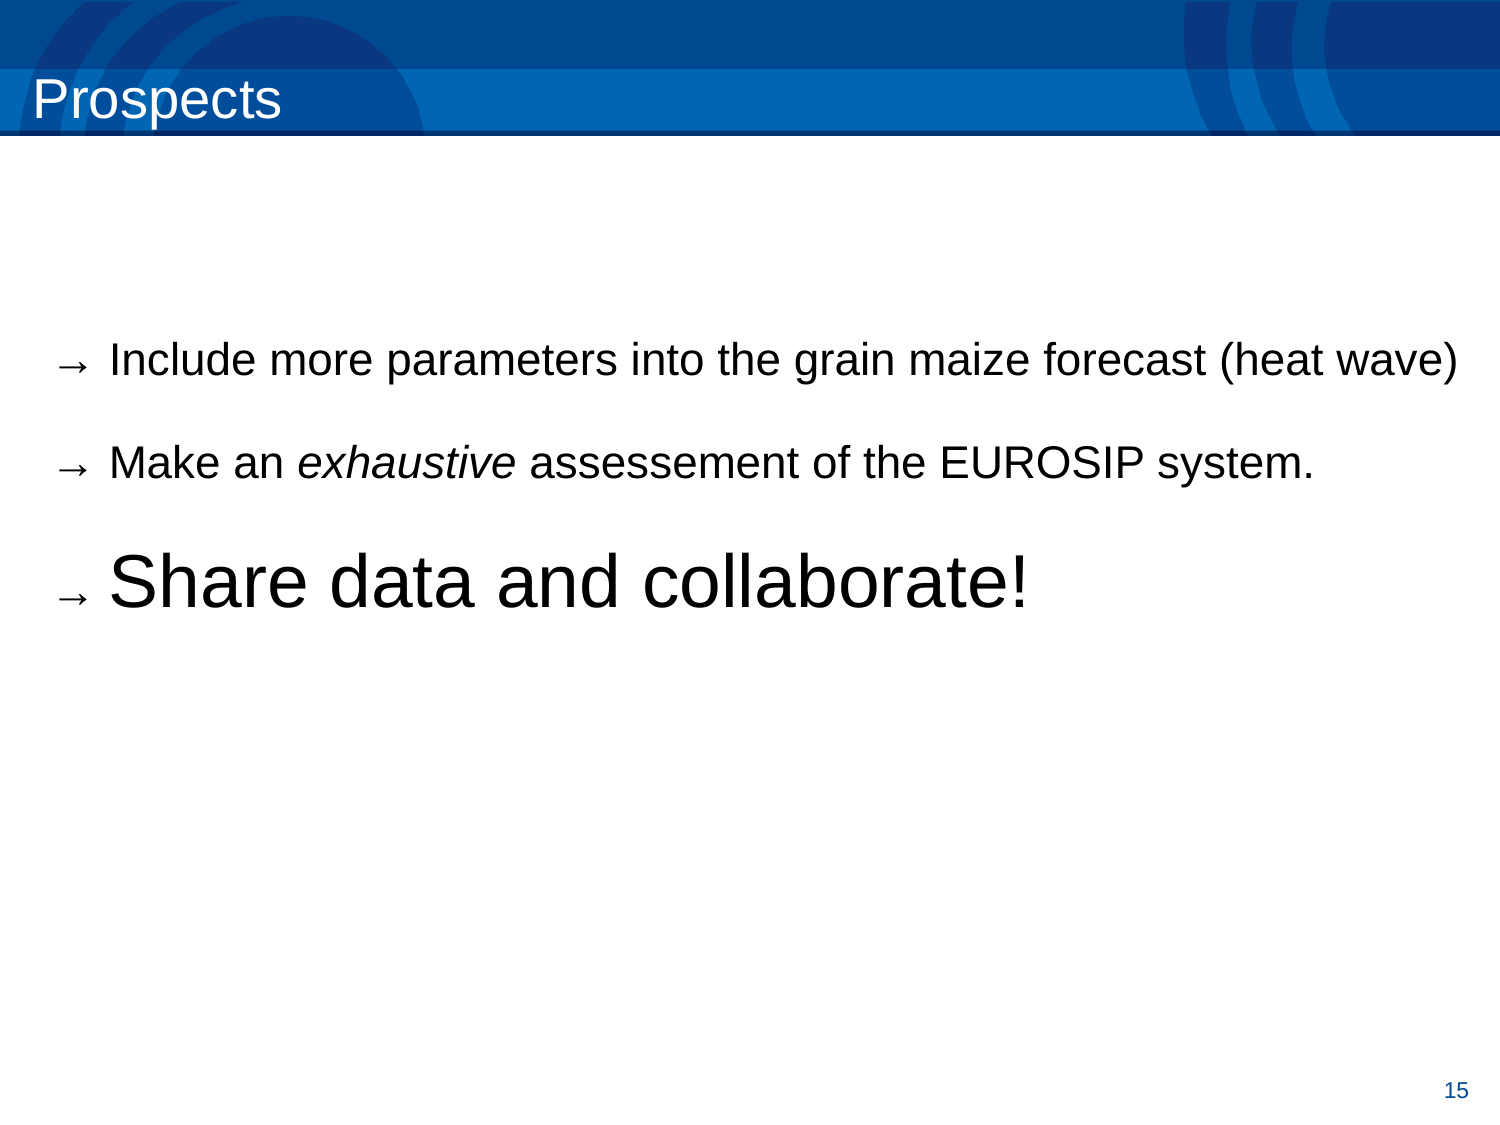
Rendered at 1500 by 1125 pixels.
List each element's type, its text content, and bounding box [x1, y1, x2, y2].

picture [0, 0, 1500, 136]
text_box → Include more parameters into the grain maize forecast (heat wave) → Make an exhaustive assessement of the EUROSIP system. → Share data and collaborate! [35, 326, 1489, 734]
slide_number <number> [1411, 1042, 1484, 1111]
title Prospects [17, 7, 1483, 138]
